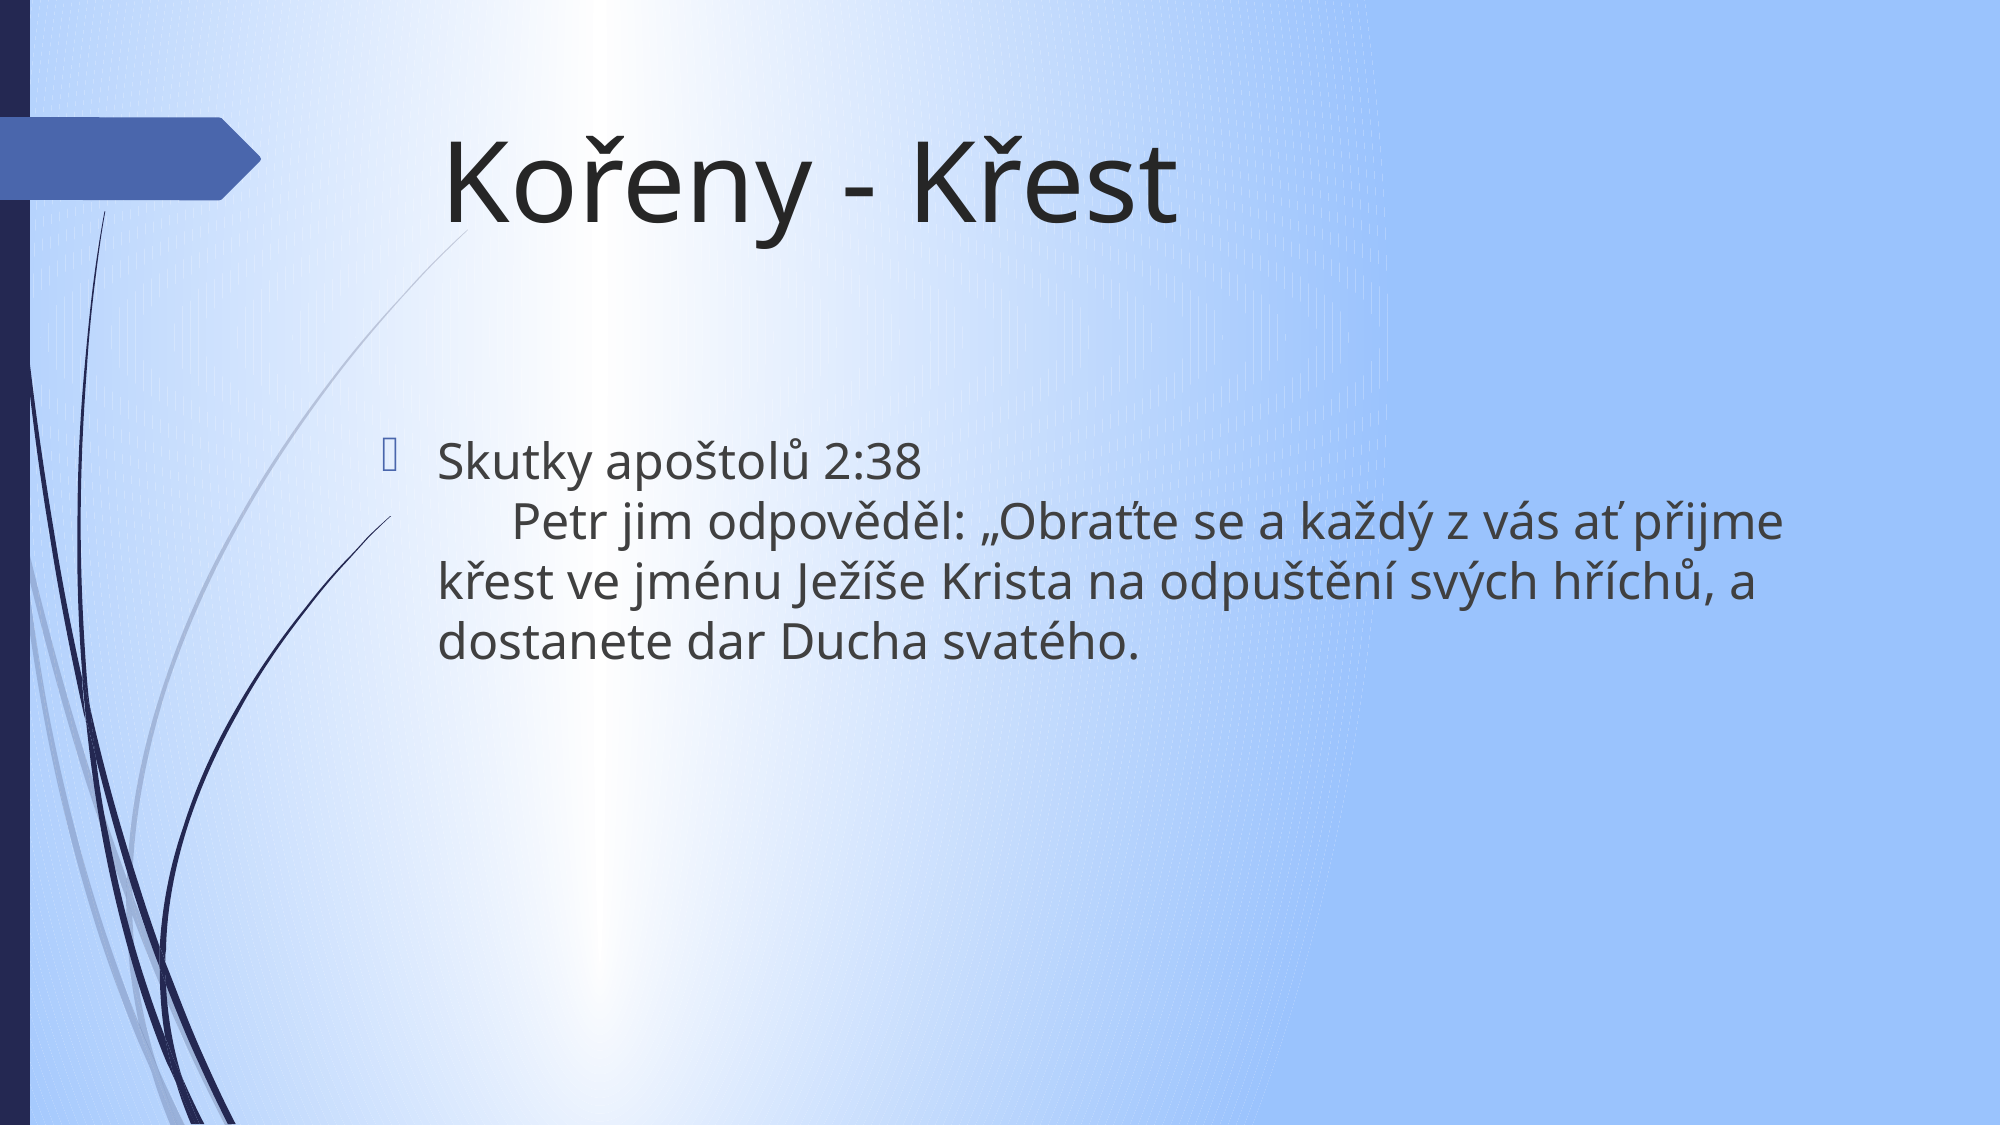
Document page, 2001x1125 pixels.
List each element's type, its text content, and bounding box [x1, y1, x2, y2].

title Kořeny - Křest [425, 102, 1888, 313]
list Skutky apoštolů 2:38 Petr jim odpověděl: „Obraťte se a každý z vás ať přijme křest ve jménu Ježíše Krista na odpuštění svých hříchů, a dostanete dar Ducha svatého. [366, 356, 1829, 977]
